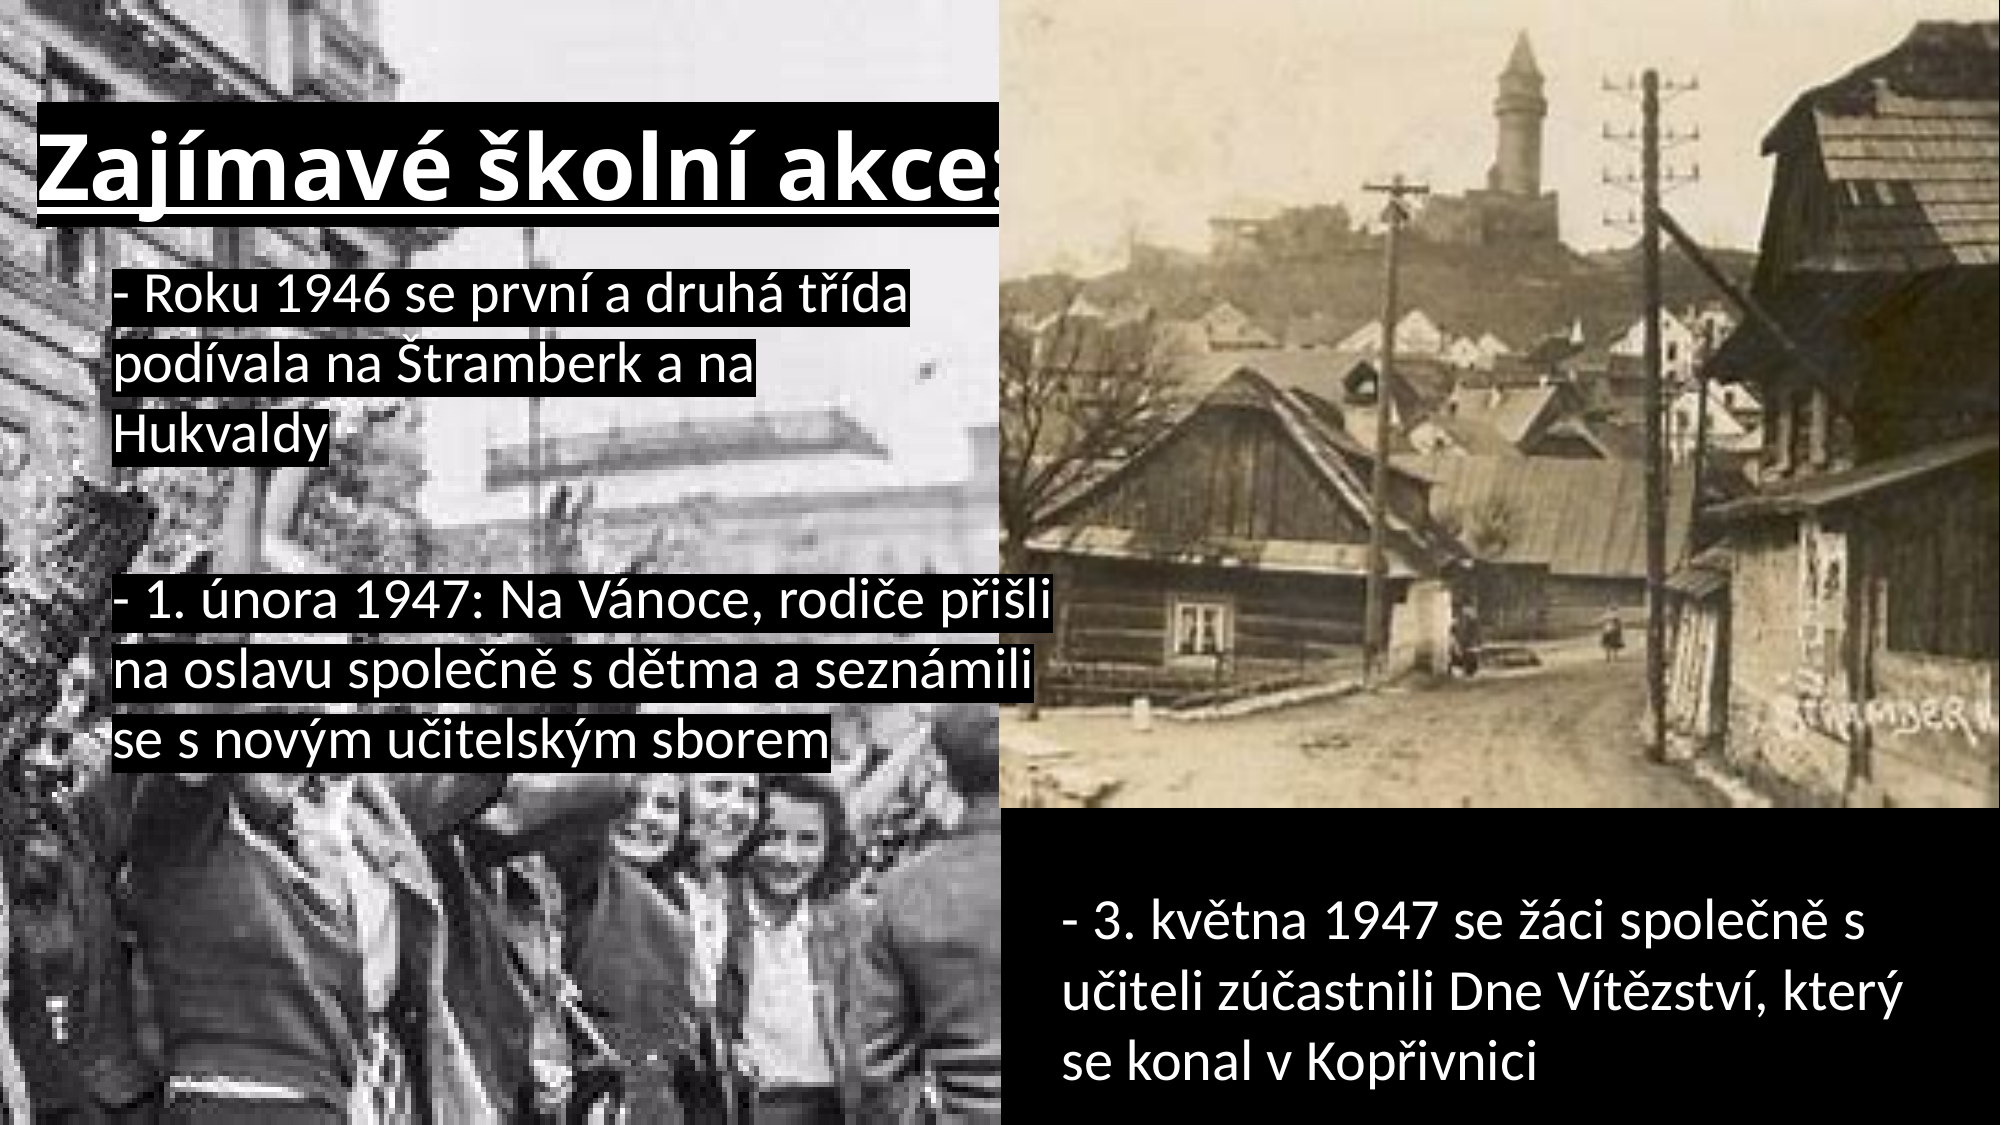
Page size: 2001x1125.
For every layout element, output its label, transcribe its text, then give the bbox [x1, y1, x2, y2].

text_box - 3. května 1947 se žáci společně s učiteli zúčastnili Dne Vítězství, který se konal v Kopřivnici [1046, 874, 1955, 1102]
text_box - 1. února 1947: Na Vánoce, rodiče přišli na oslavu společně s dětma a seznámili se s novým učitelským sborem [97, 552, 1071, 780]
title Zajímavé školní akce: [22, 61, 999, 279]
picture [0, 0, 1999, 1125]
text_box - Roku 1946 se první a druhá třída podívala na Štramberk a na Hukvaldy [97, 246, 978, 474]
